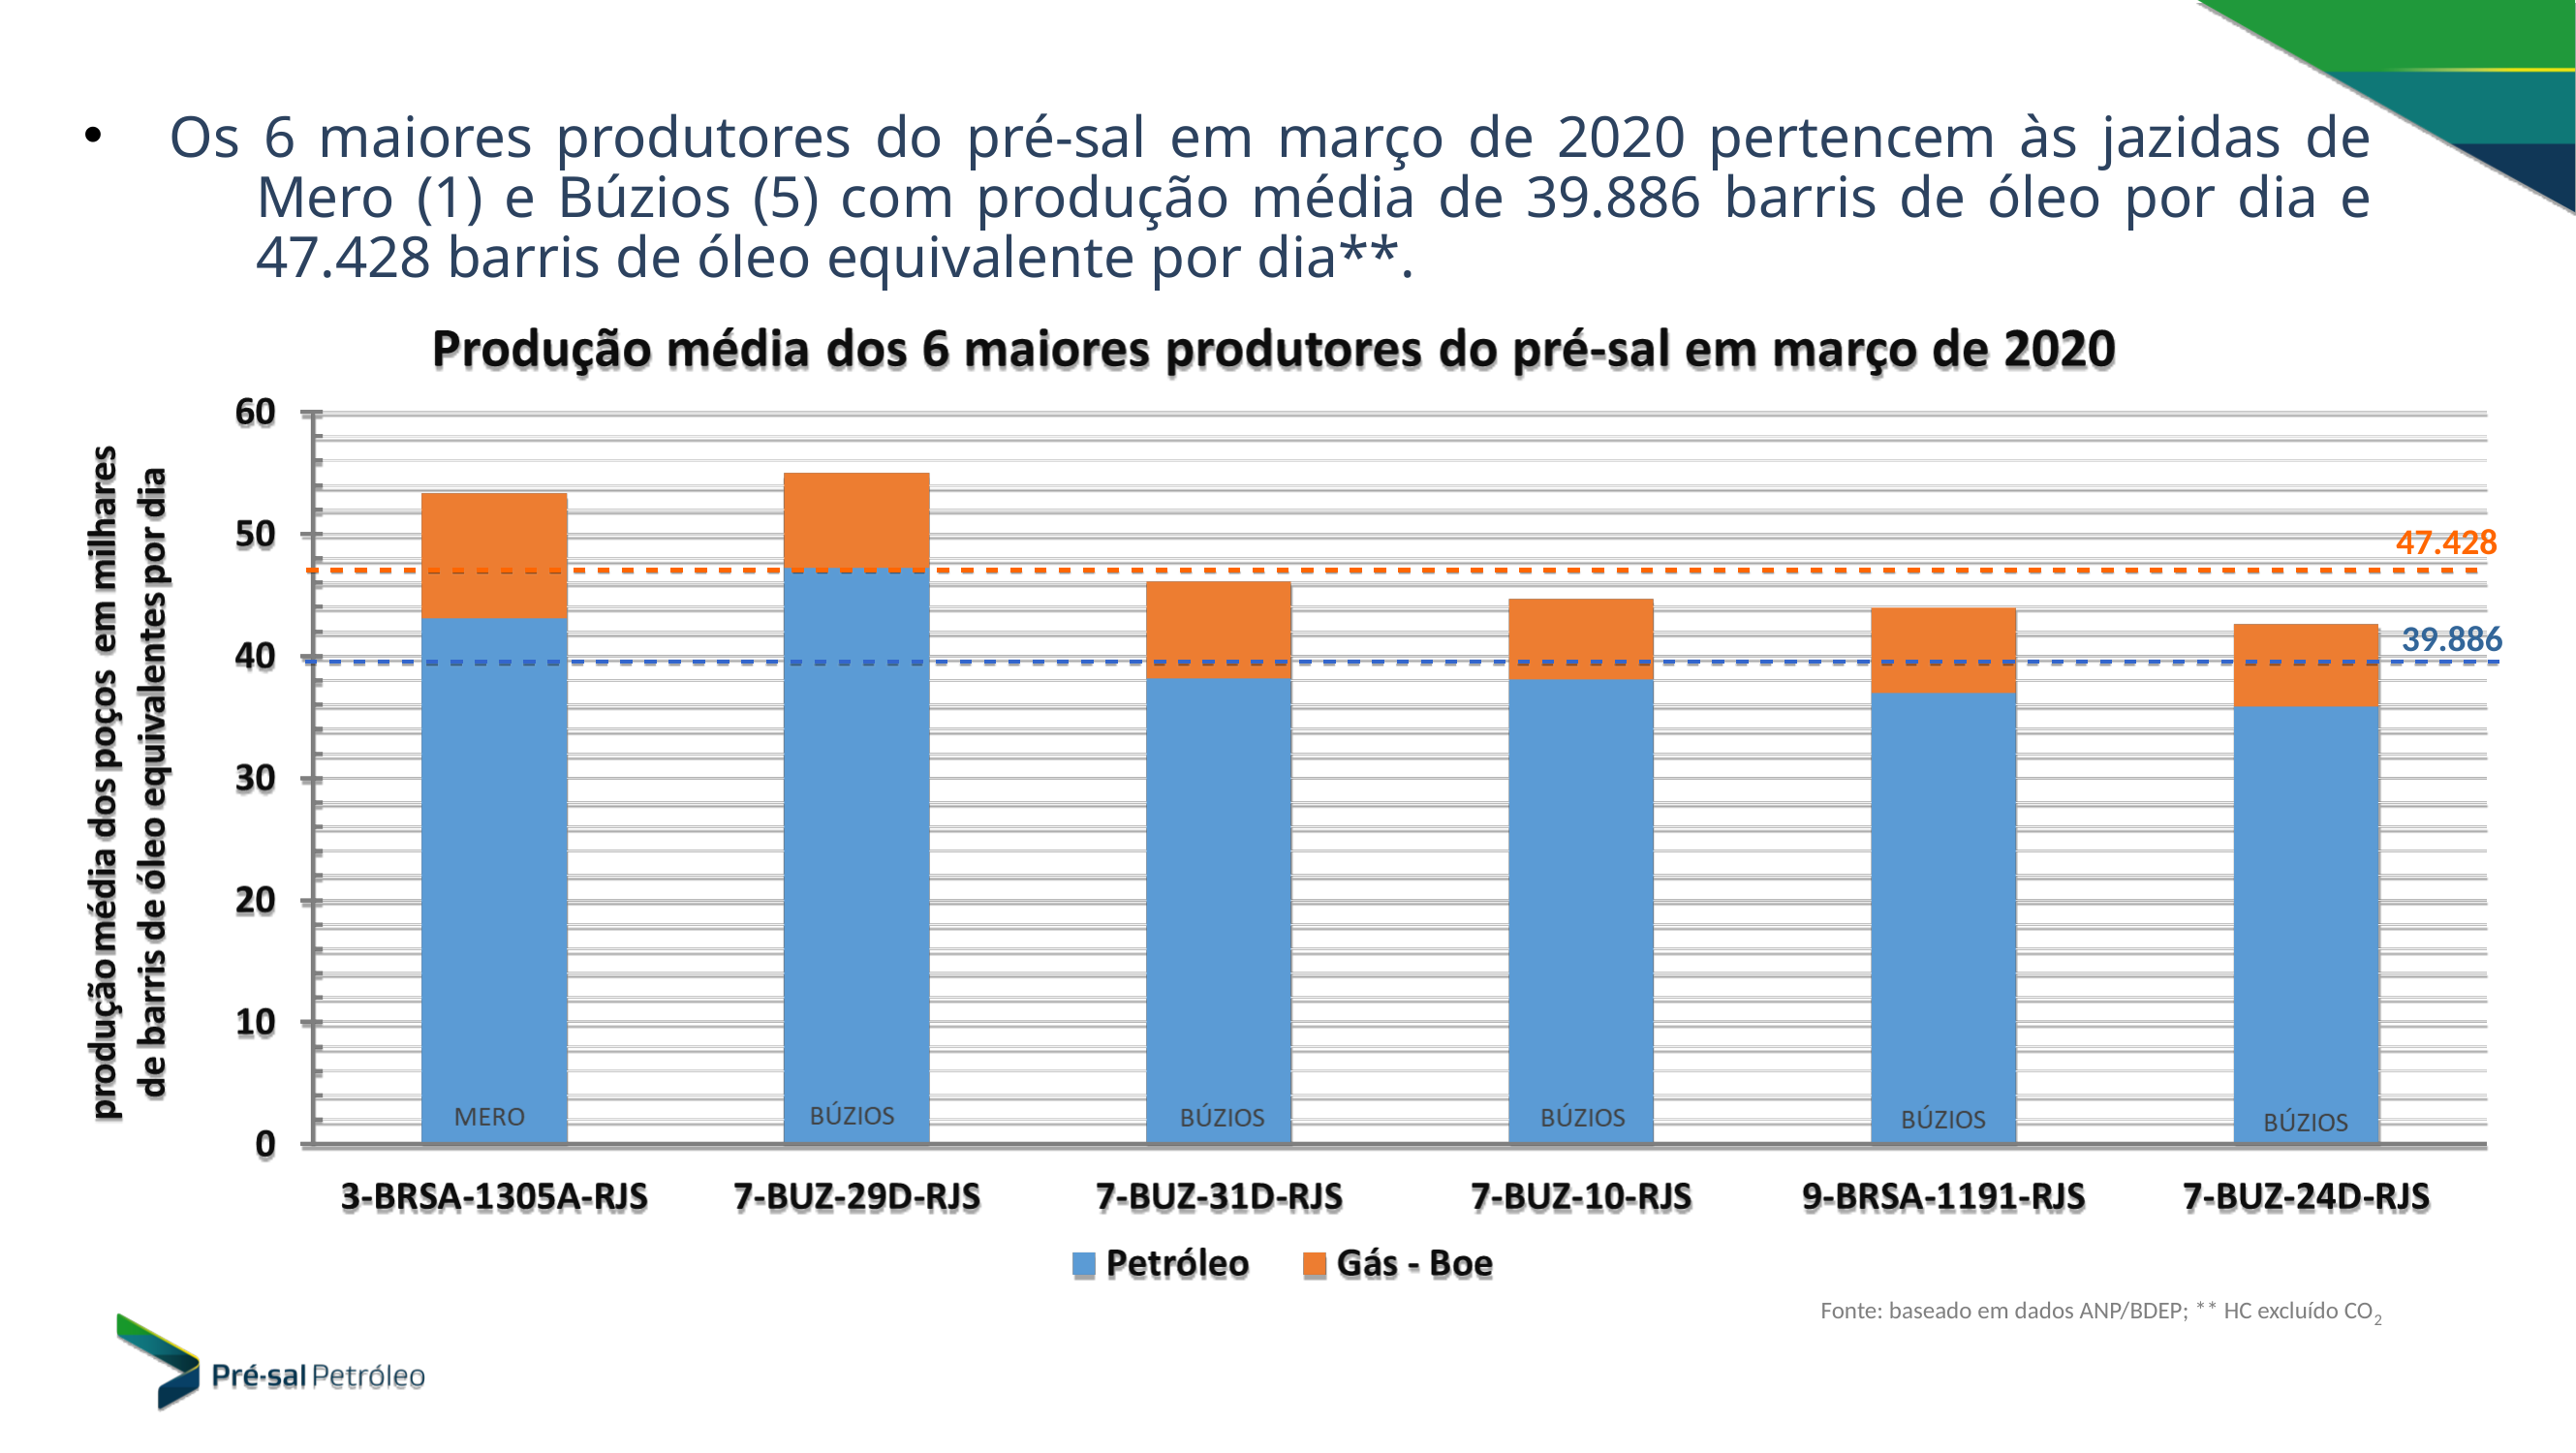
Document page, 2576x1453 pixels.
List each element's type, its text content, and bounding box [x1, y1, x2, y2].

picture [10, 295, 2537, 1315]
text_box Os 6 maiores produtores do pré-sal em março de 2020 pertencem às jazidas de Mero (1) e Búzios (5) com produção média de 39.886 barris de óleo por dia e 47.428 barris de óleo equivalente por dia**. [68, 100, 2387, 330]
text_box 47.428 [2381, 510, 2524, 571]
text_box Fonte: baseado em dados ANP/BDEP; ** HC excluído CO2 [1806, 1287, 2407, 1332]
text_box 39.886 [2386, 607, 2529, 666]
